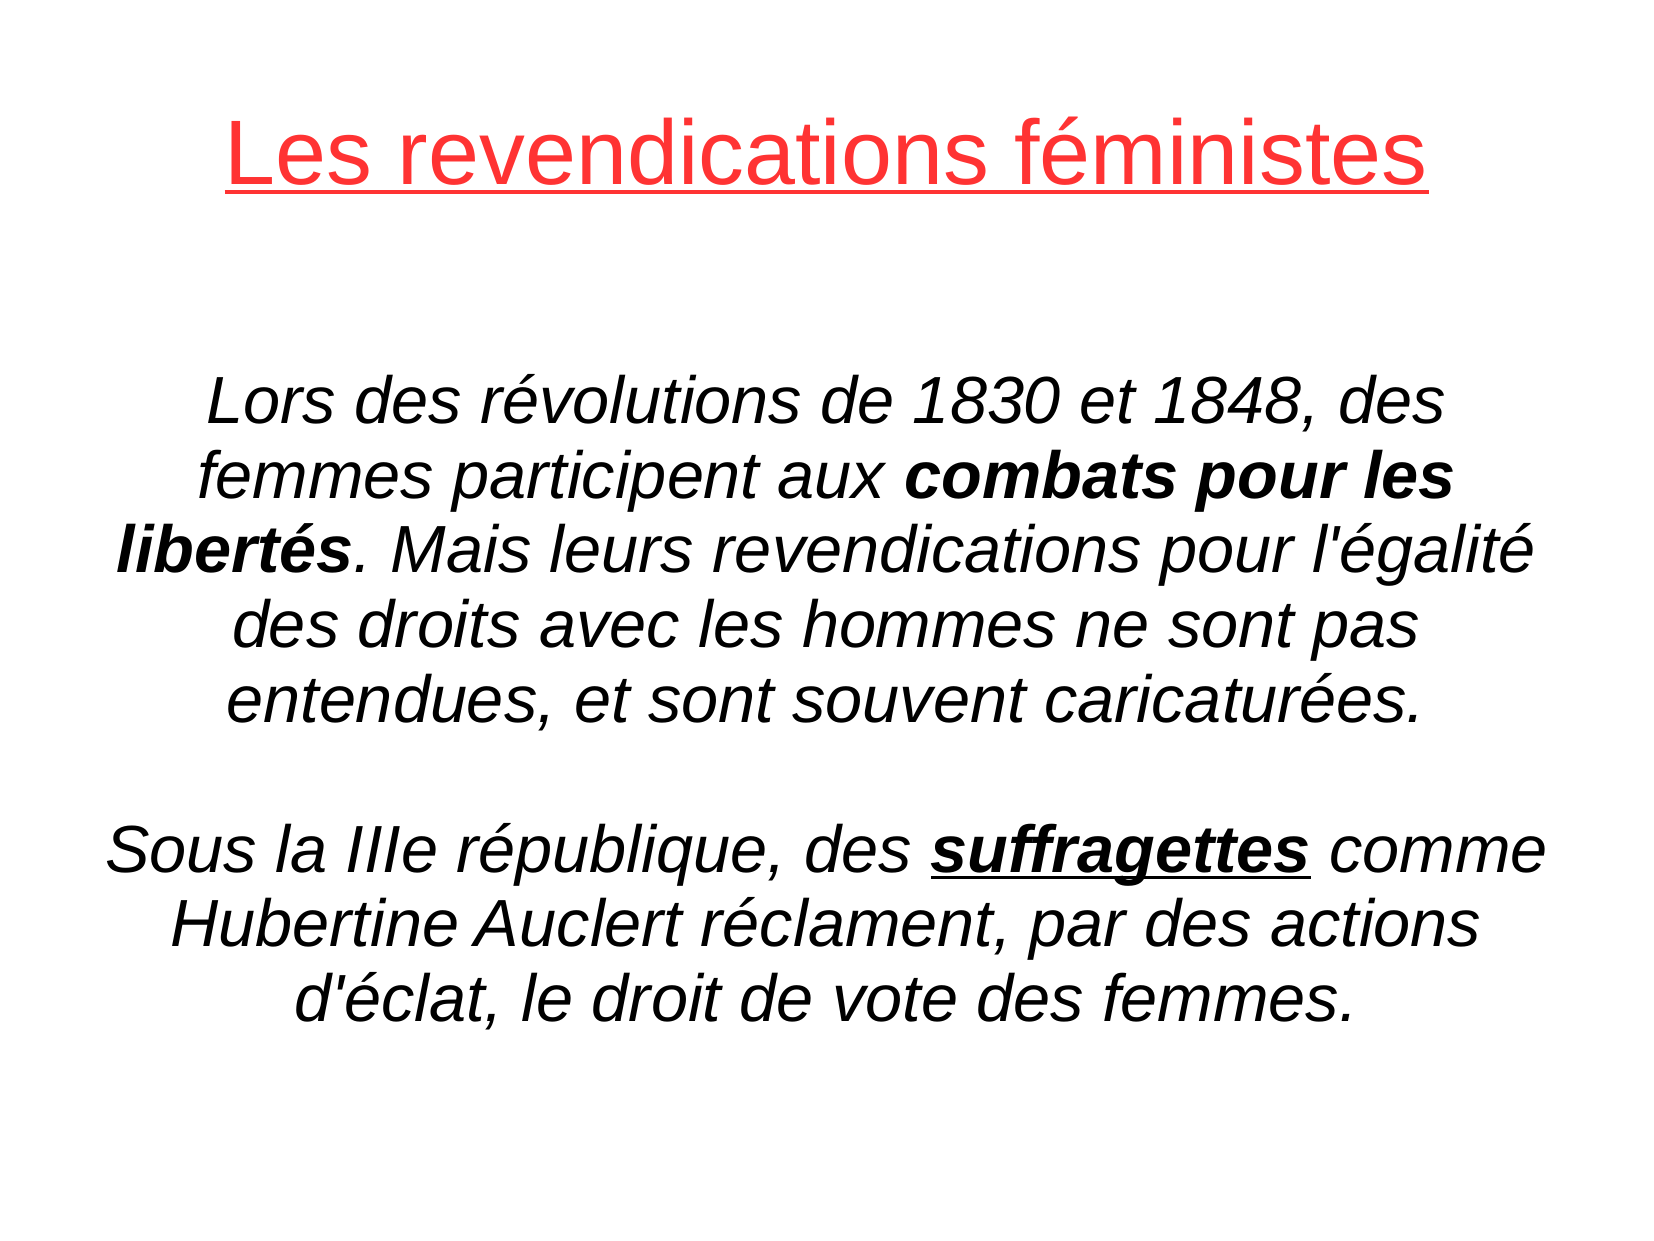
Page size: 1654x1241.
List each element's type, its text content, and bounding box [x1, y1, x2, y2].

title Les revendications féministes [82, 49, 1571, 257]
subtitle Lors des révolutions de 1830 et 1848, des femmes participent aux combats pour les libertés. Mais leurs revendications pour l'égalité des droits avec les hommes ne sont pas entendues, et sont souvent caricaturées. Sous la IIIe république, des suffragettes comme Hubertine Auclert réclament, par des actions d'éclat, le droit de vote des femmes. [82, 290, 1571, 1109]
